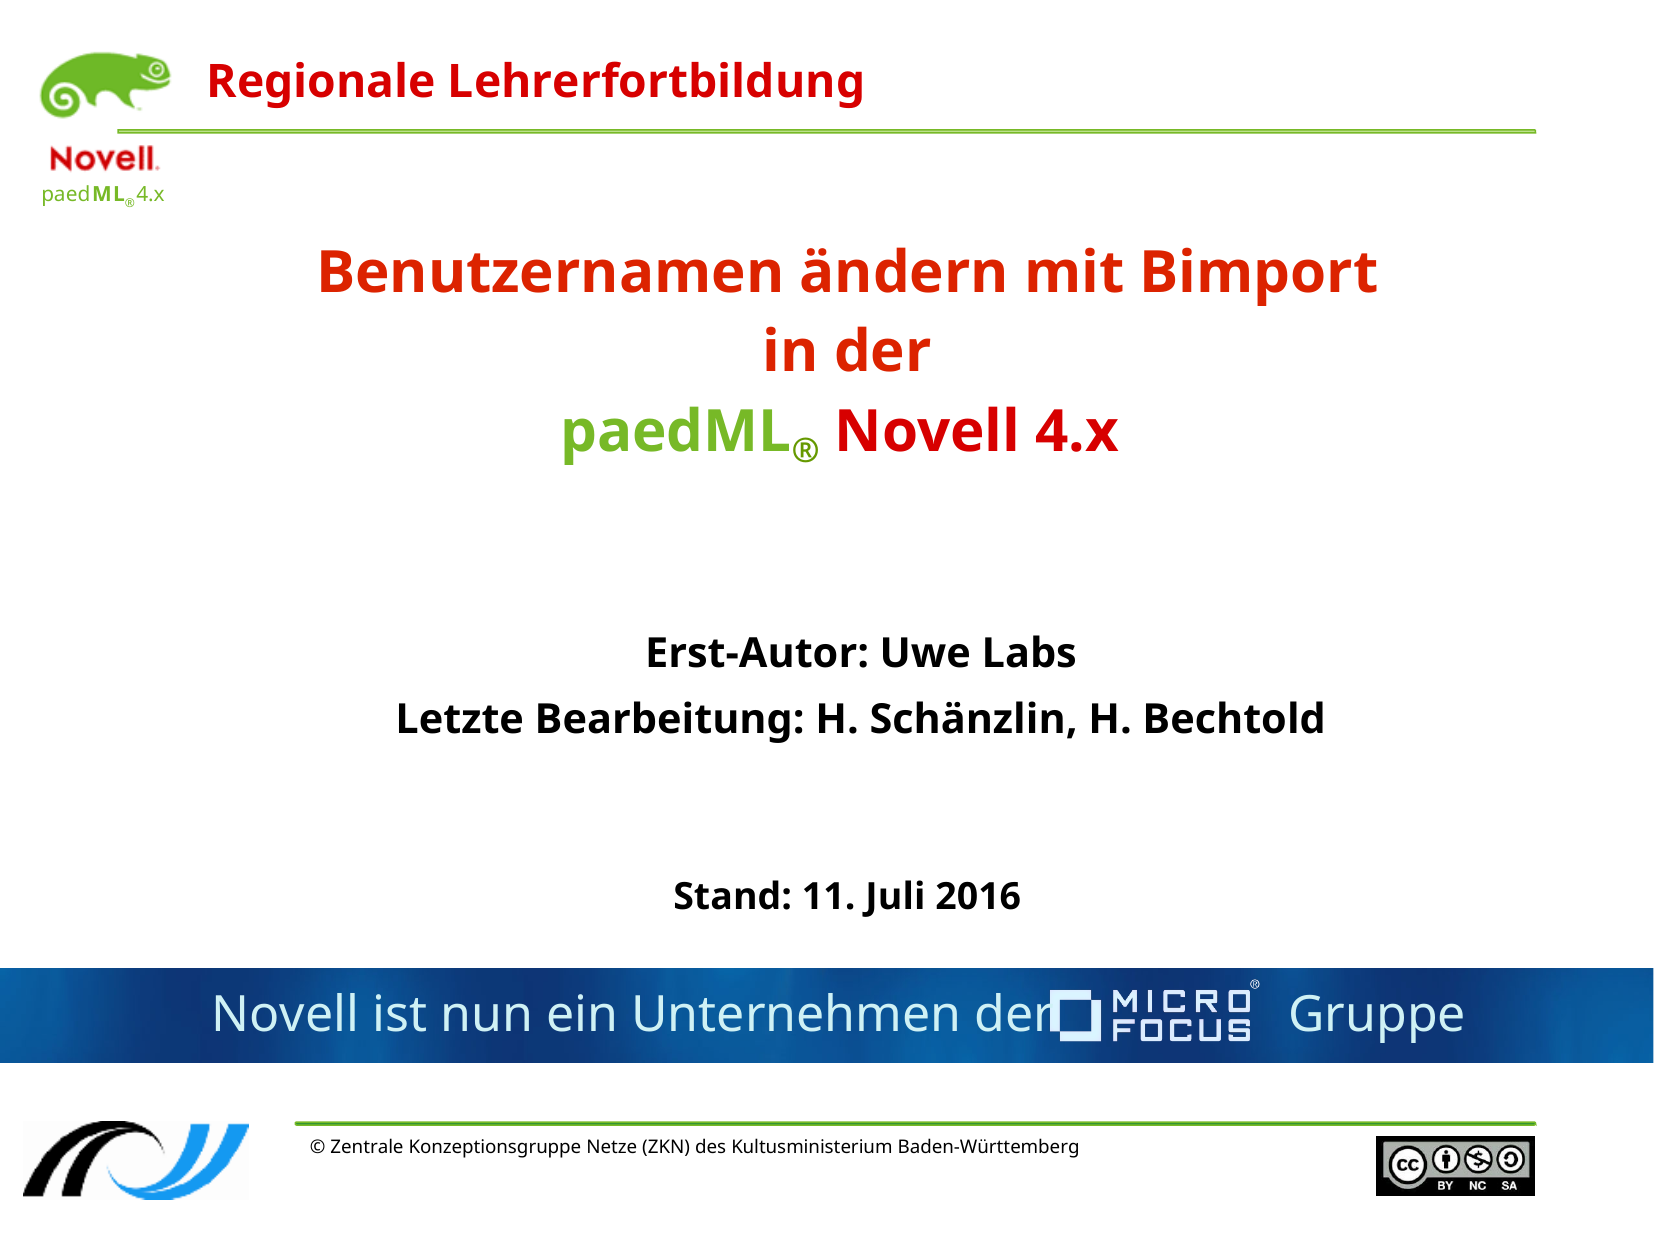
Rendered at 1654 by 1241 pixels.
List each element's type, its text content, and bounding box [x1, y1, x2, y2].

title Regionale Lehrerfortbildung [206, 29, 1506, 130]
picture [0, 968, 1654, 1063]
picture [1376, 1136, 1535, 1196]
text_box Novell ist nun ein Unternehmen der Gruppe [196, 974, 1457, 1050]
picture [23, 1121, 249, 1200]
subtitle Erst-Autor: Uwe Labs Letzte Bearbeitung: H. Schänzlin, H. Bechtold [182, 558, 1465, 853]
text_box © Zentrale Konzeptionsgruppe Netze (ZKN) des Kultusministerium Baden-Württemberg [295, 1116, 1123, 1177]
text_box Stand: 11. Juli 2016 [206, 862, 1489, 929]
title Benutzernamen ändern mit Bimport in der paedML® Novell 4.x [206, 234, 1489, 468]
picture [26, 35, 184, 193]
